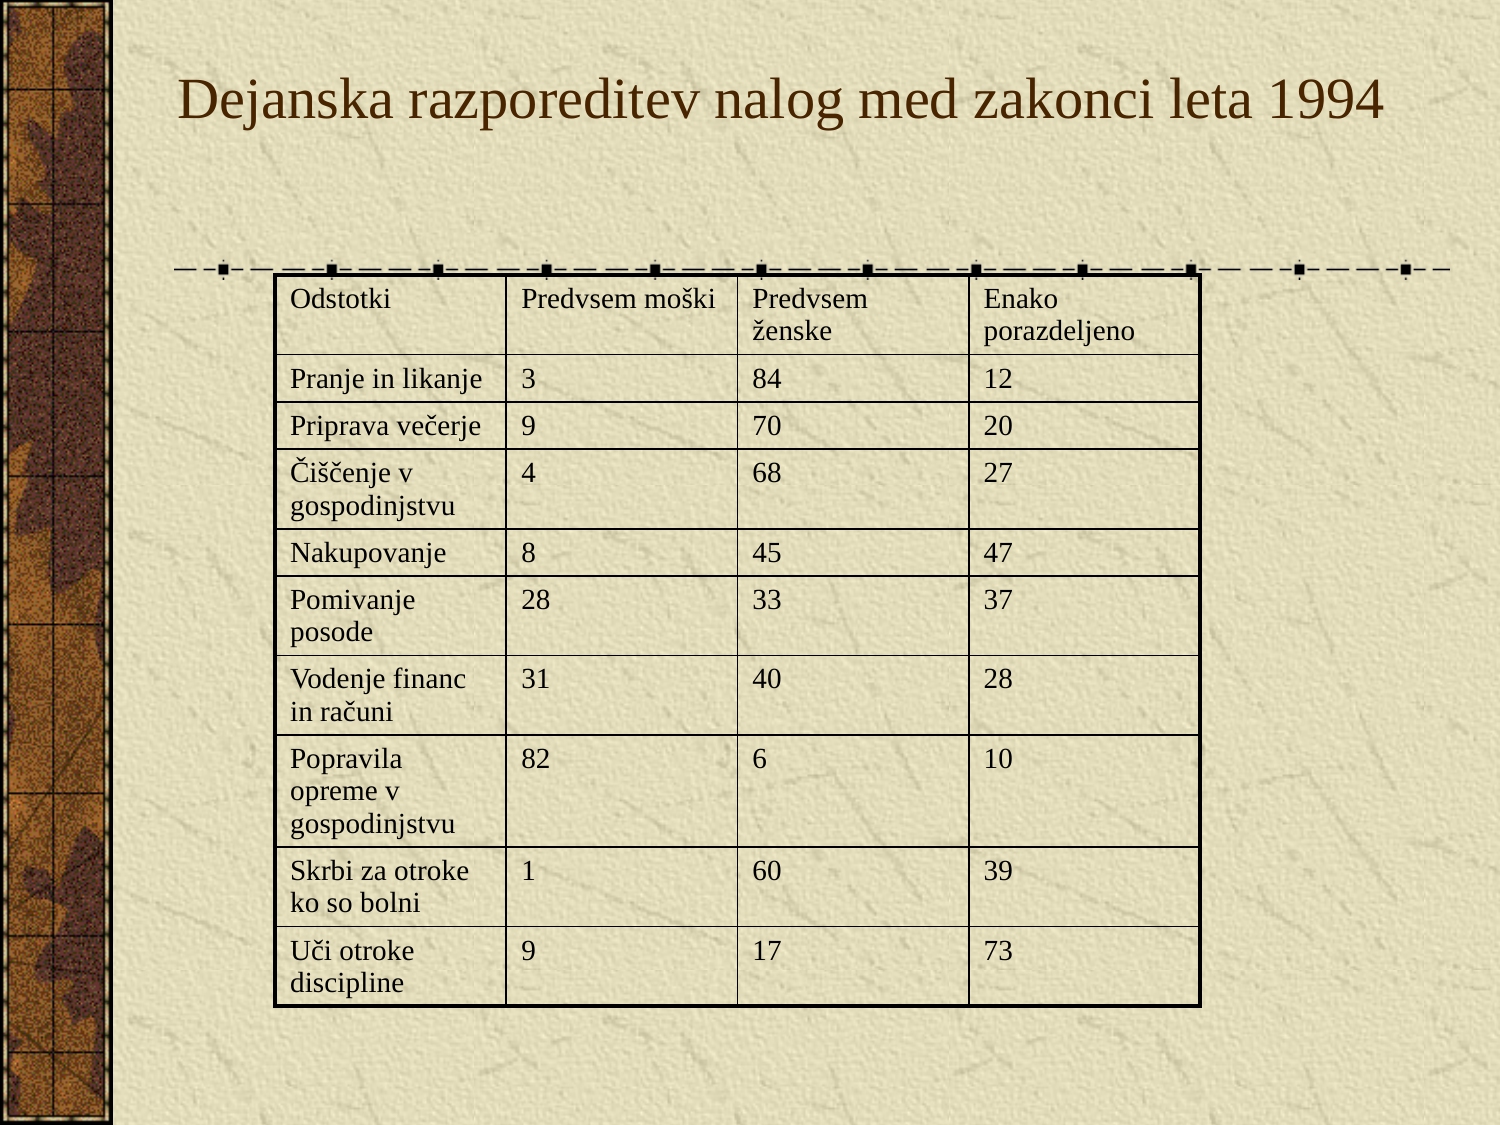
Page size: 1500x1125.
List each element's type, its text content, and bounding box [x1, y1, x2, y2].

table_cell 27 [970, 450, 1198, 528]
table_cell 33 [738, 577, 968, 655]
table_cell 28 [507, 577, 737, 655]
table_cell 20 [970, 403, 1198, 448]
table_cell Priprava večerje [277, 403, 505, 448]
table_cell 47 [970, 530, 1198, 575]
table_header Predvsem ženske [738, 277, 968, 354]
table_cell 68 [738, 450, 968, 528]
title Dejanska razporeditev nalog med zakonci leta 1994 [162, 0, 1438, 138]
table_cell 39 [970, 848, 1198, 926]
table_cell Pomivanje posode [277, 577, 505, 655]
table_cell Uči otroke discipline [277, 927, 505, 1004]
table_cell Vodenje financ in računi [277, 656, 505, 734]
table_cell Skrbi za otroke ko so bolni [277, 848, 505, 926]
table_cell 9 [507, 403, 737, 448]
table_cell 84 [738, 355, 968, 401]
table_cell 1 [507, 848, 737, 926]
table_cell 3 [507, 355, 737, 401]
table_cell Popravila opreme v gospodinjstvu [277, 736, 505, 846]
table_cell 17 [738, 927, 968, 1004]
table_header Enako porazdeljeno [970, 277, 1198, 354]
table_cell 12 [970, 355, 1198, 401]
table_cell 82 [507, 736, 737, 846]
table_cell 28 [970, 656, 1198, 734]
table_cell 70 [738, 403, 968, 448]
table_cell 6 [738, 736, 968, 846]
table_cell 31 [507, 656, 737, 734]
table_cell 8 [507, 530, 737, 575]
table_cell 37 [970, 577, 1198, 655]
table_header Odstotki [277, 277, 505, 354]
table_cell 40 [738, 656, 968, 734]
table_cell 9 [507, 927, 737, 1004]
table_cell Pranje in likanje [277, 355, 505, 401]
table_cell Nakupovanje [277, 530, 505, 575]
table_header Predvsem moški [507, 277, 737, 354]
table_cell 10 [970, 736, 1198, 846]
table_cell Čiščenje v gospodinjstvu [277, 450, 505, 528]
table_cell 45 [738, 530, 968, 575]
table_cell 4 [507, 450, 737, 528]
table_cell 60 [738, 848, 968, 926]
picture [0, 0, 1500, 1125]
table_cell 73 [970, 927, 1198, 1004]
